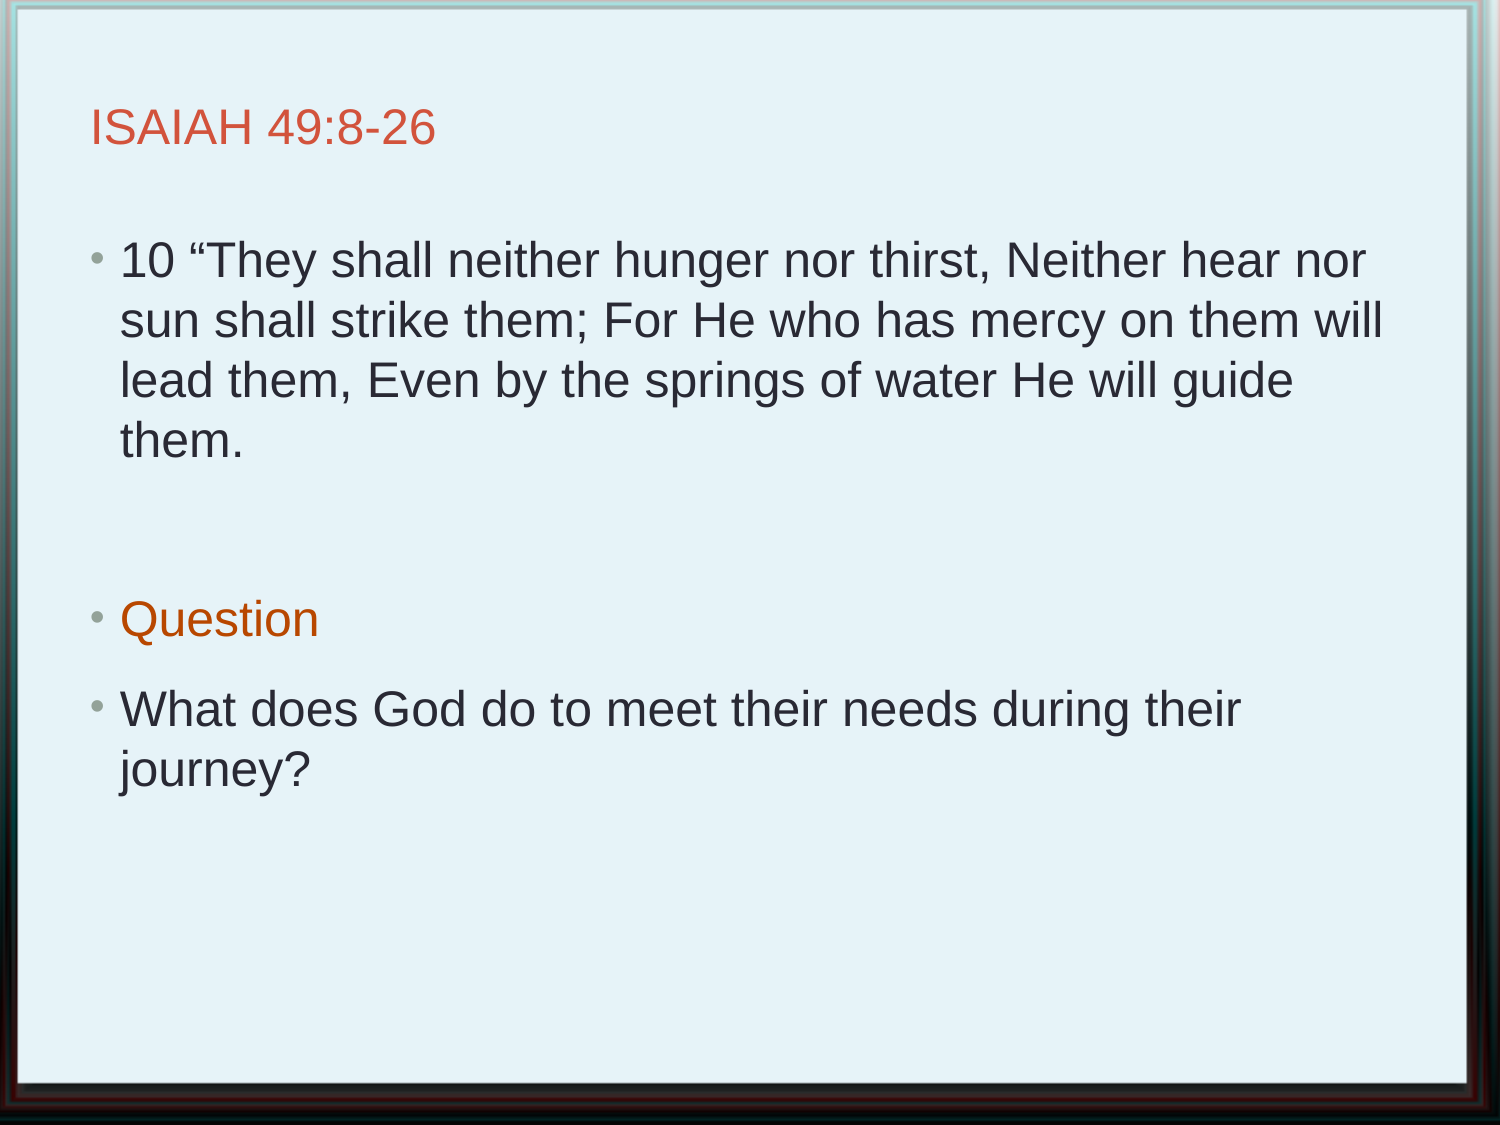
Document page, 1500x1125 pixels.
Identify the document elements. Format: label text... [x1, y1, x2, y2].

list 10 “They shall neither hunger nor thirst, Neither hear nor sun shall strike them; For He who has mercy on them will lead them, Even by the springs of water He will guide them. Question What does God do to meet their needs during their journey? [75, 220, 1425, 1021]
title ISAIAH 49:8-26 [75, 87, 1425, 220]
picture [0, 0, 1500, 1125]
